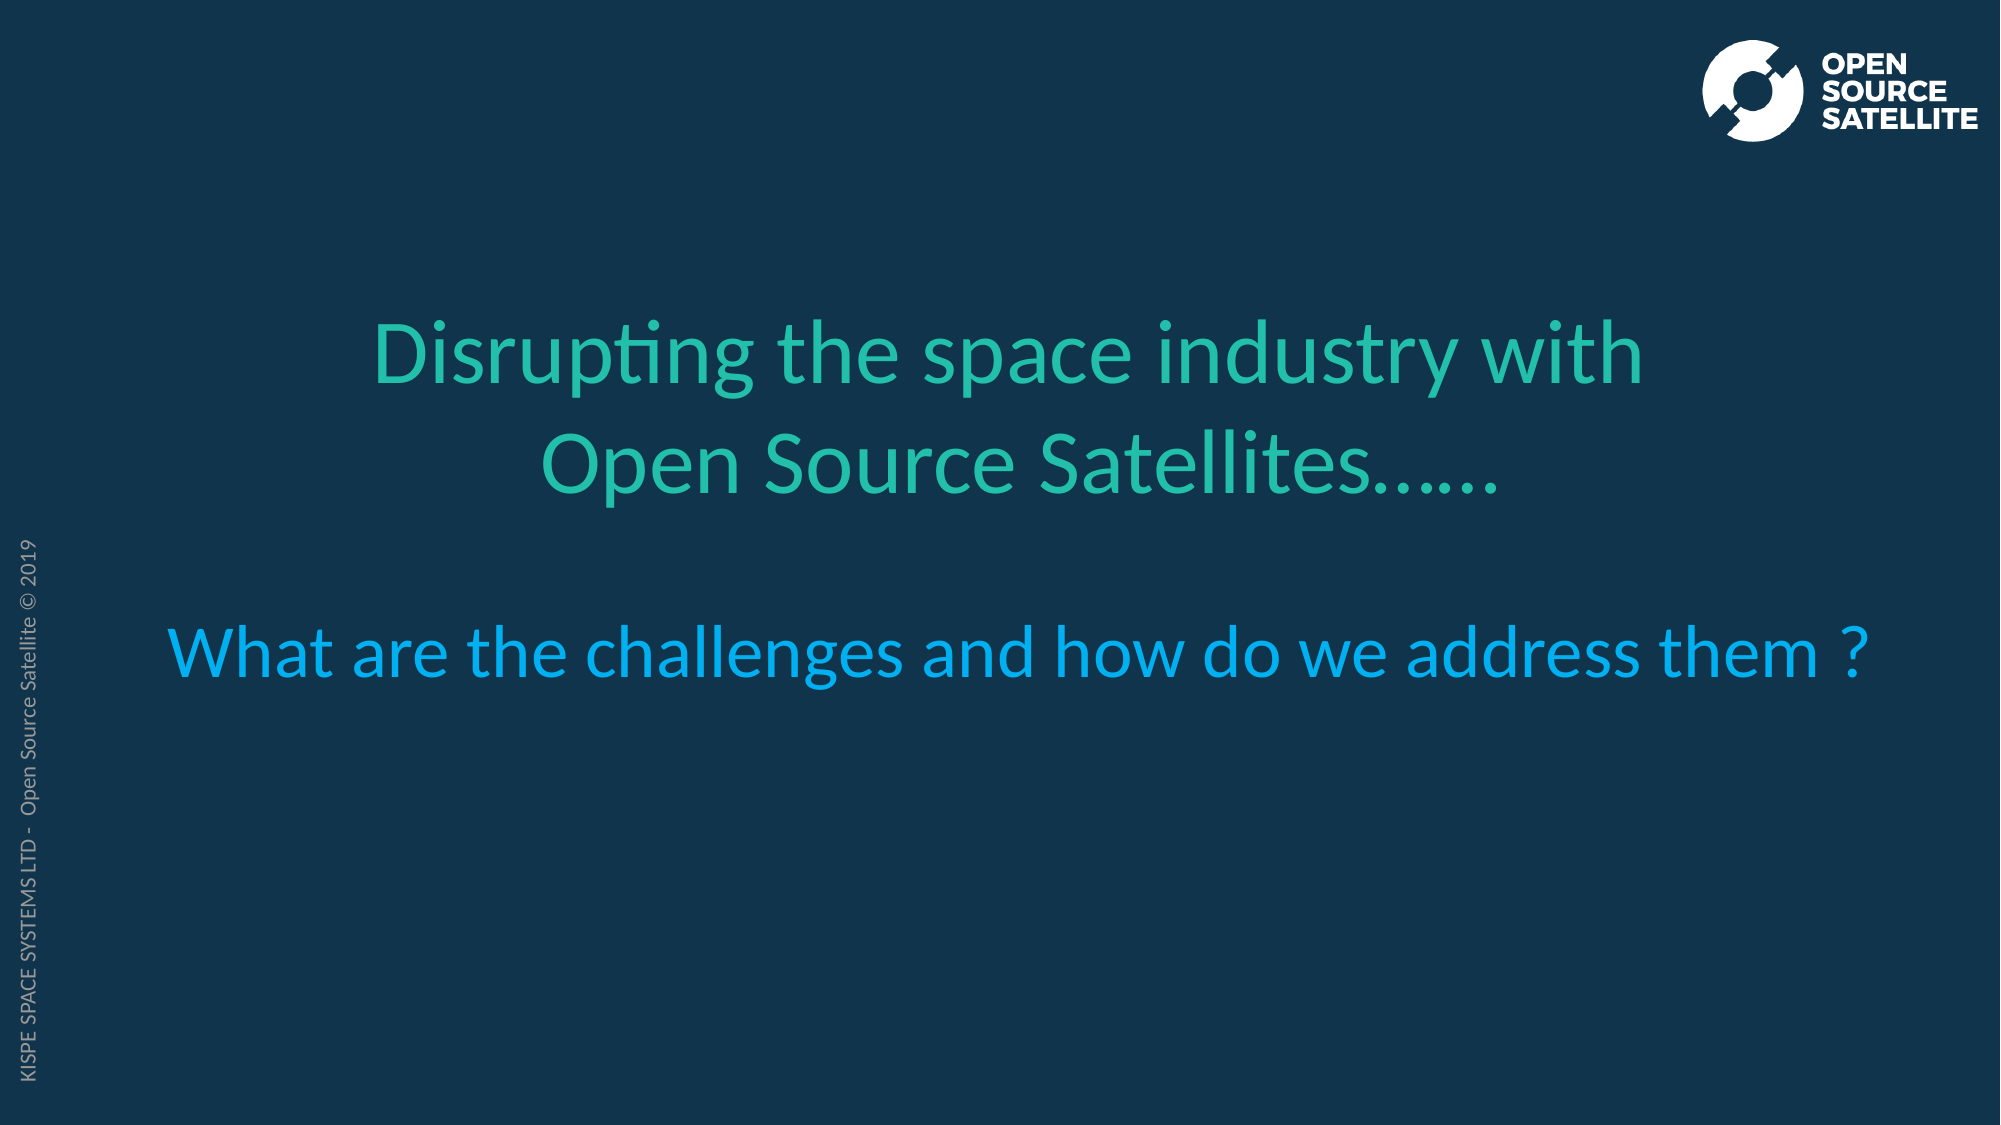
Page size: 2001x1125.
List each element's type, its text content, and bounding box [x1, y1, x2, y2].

picture [1702, 40, 1978, 142]
text_box Disrupting the space industry with Open Source Satellites…… What are the challenges and how do we address them ? [131, 284, 1910, 700]
